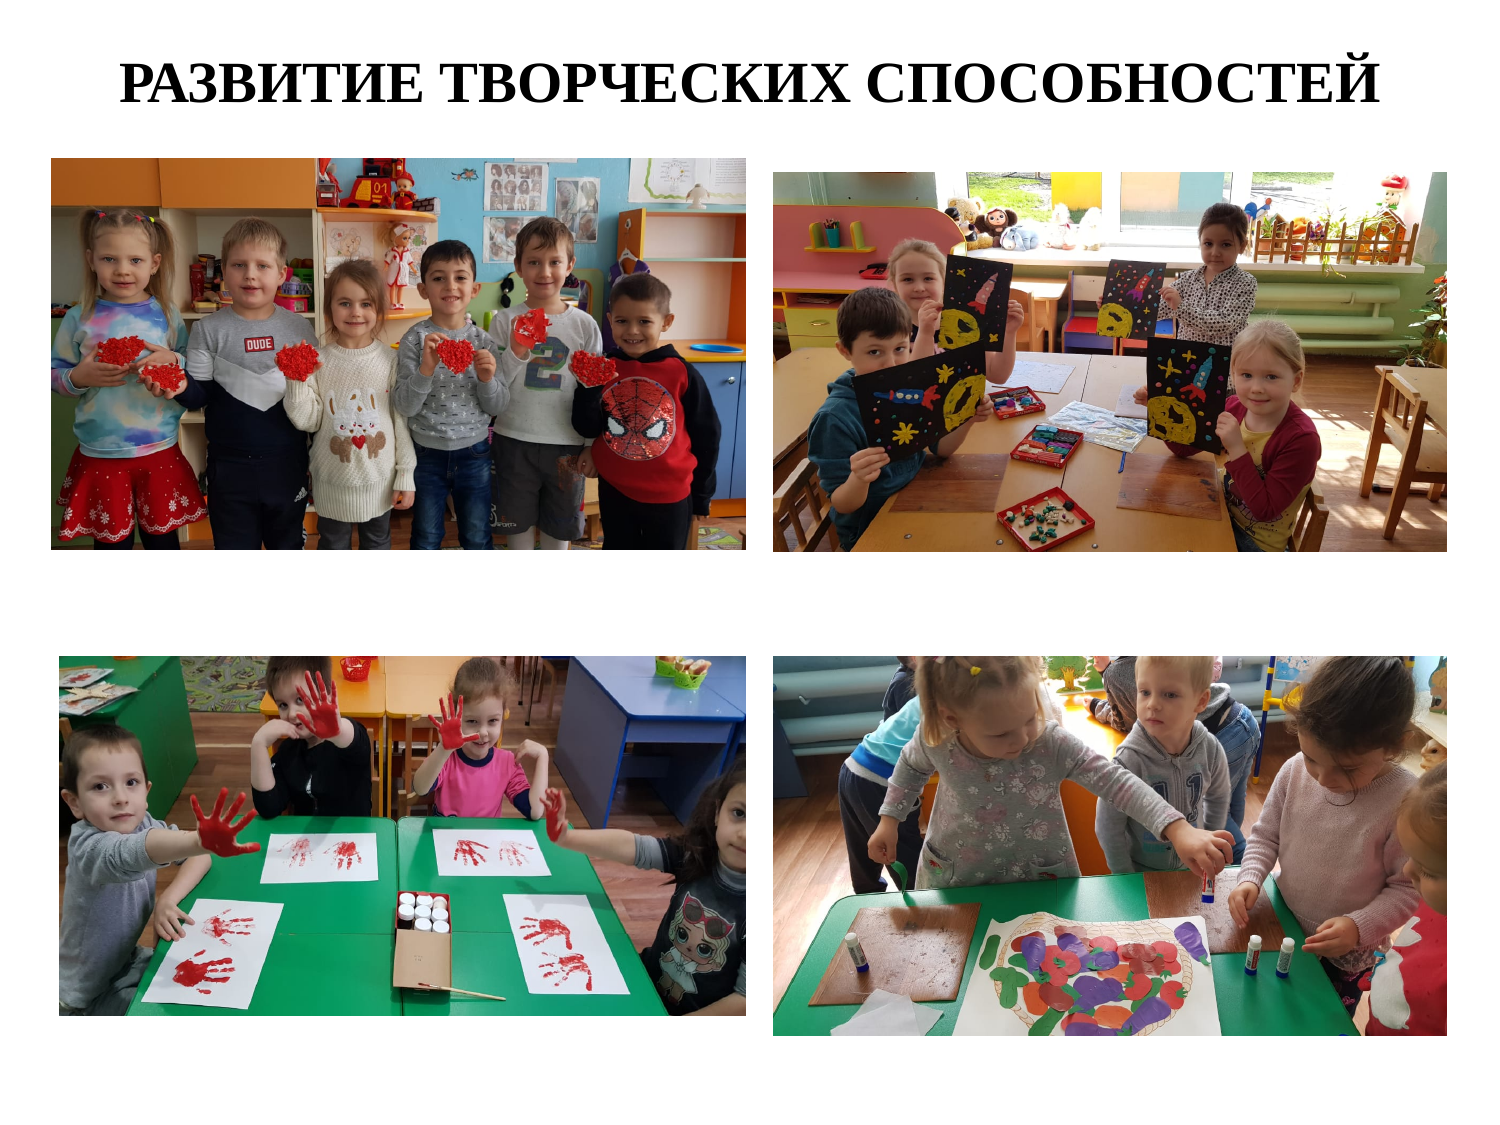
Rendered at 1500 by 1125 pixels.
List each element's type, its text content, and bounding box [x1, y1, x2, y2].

picture [51, 158, 746, 550]
picture [773, 172, 1447, 552]
text_box РАЗВИТИЕ ТВОРЧЕСКИХ СПОСОБНОСТЕЙ [0, 43, 1500, 123]
picture [773, 656, 1447, 1036]
picture [59, 656, 746, 1016]
